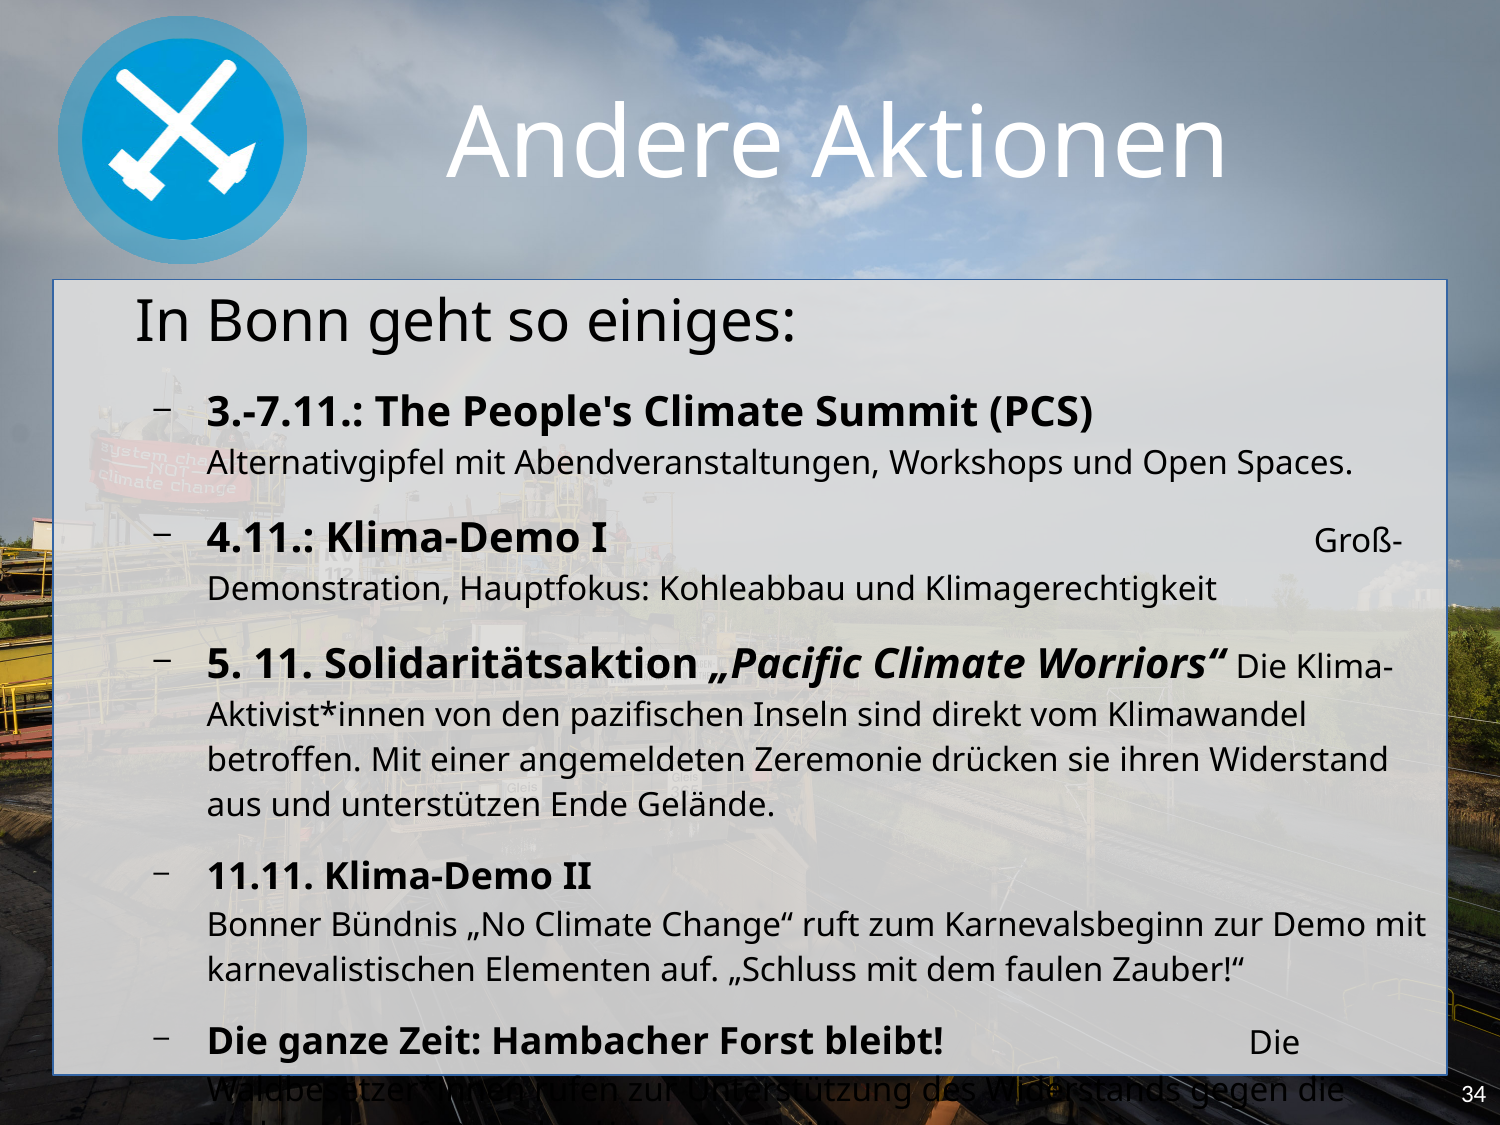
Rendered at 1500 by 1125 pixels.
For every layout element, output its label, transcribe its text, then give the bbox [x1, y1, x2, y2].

title Andere Aktionen [330, 45, 1347, 233]
list In Bonn geht so einiges: 3.-7.11.: The People's Climate Summit (PCS) Alternativgipfel mit Abendveranstaltungen, Workshops und Open Spaces. 4.11.: Klima-Demo I Groß-Demonstration, Hauptfokus: Kohleabbau und Klimagerechtigkeit 5. 11. Solidaritätsaktion „Pacific Climate Worriors“ Die Klima-Aktivist*innen von den pazifischen Inseln sind direkt vom Klimawandel betroffen. Mit einer angemeldeten Zeremonie drücken sie ihren Widerstand aus und unterstützen Ende Gelände. 11.11. Klima-Demo II Bonner Bündnis „No Climate Change“ ruft zum Karnevalsbeginn zur Demo mit karnevalistischen Elementen auf. „Schluss mit dem faulen Zauber!“ Die ganze Zeit: Hambacher Forst bleibt! Die Waldbesetzer*innen rufen zur Unterstützung des Widerstands gegen die Rodungen auf. Besucher*innen sind willkommen. [53, 279, 1447, 1075]
picture [0, 0, 1500, 1125]
